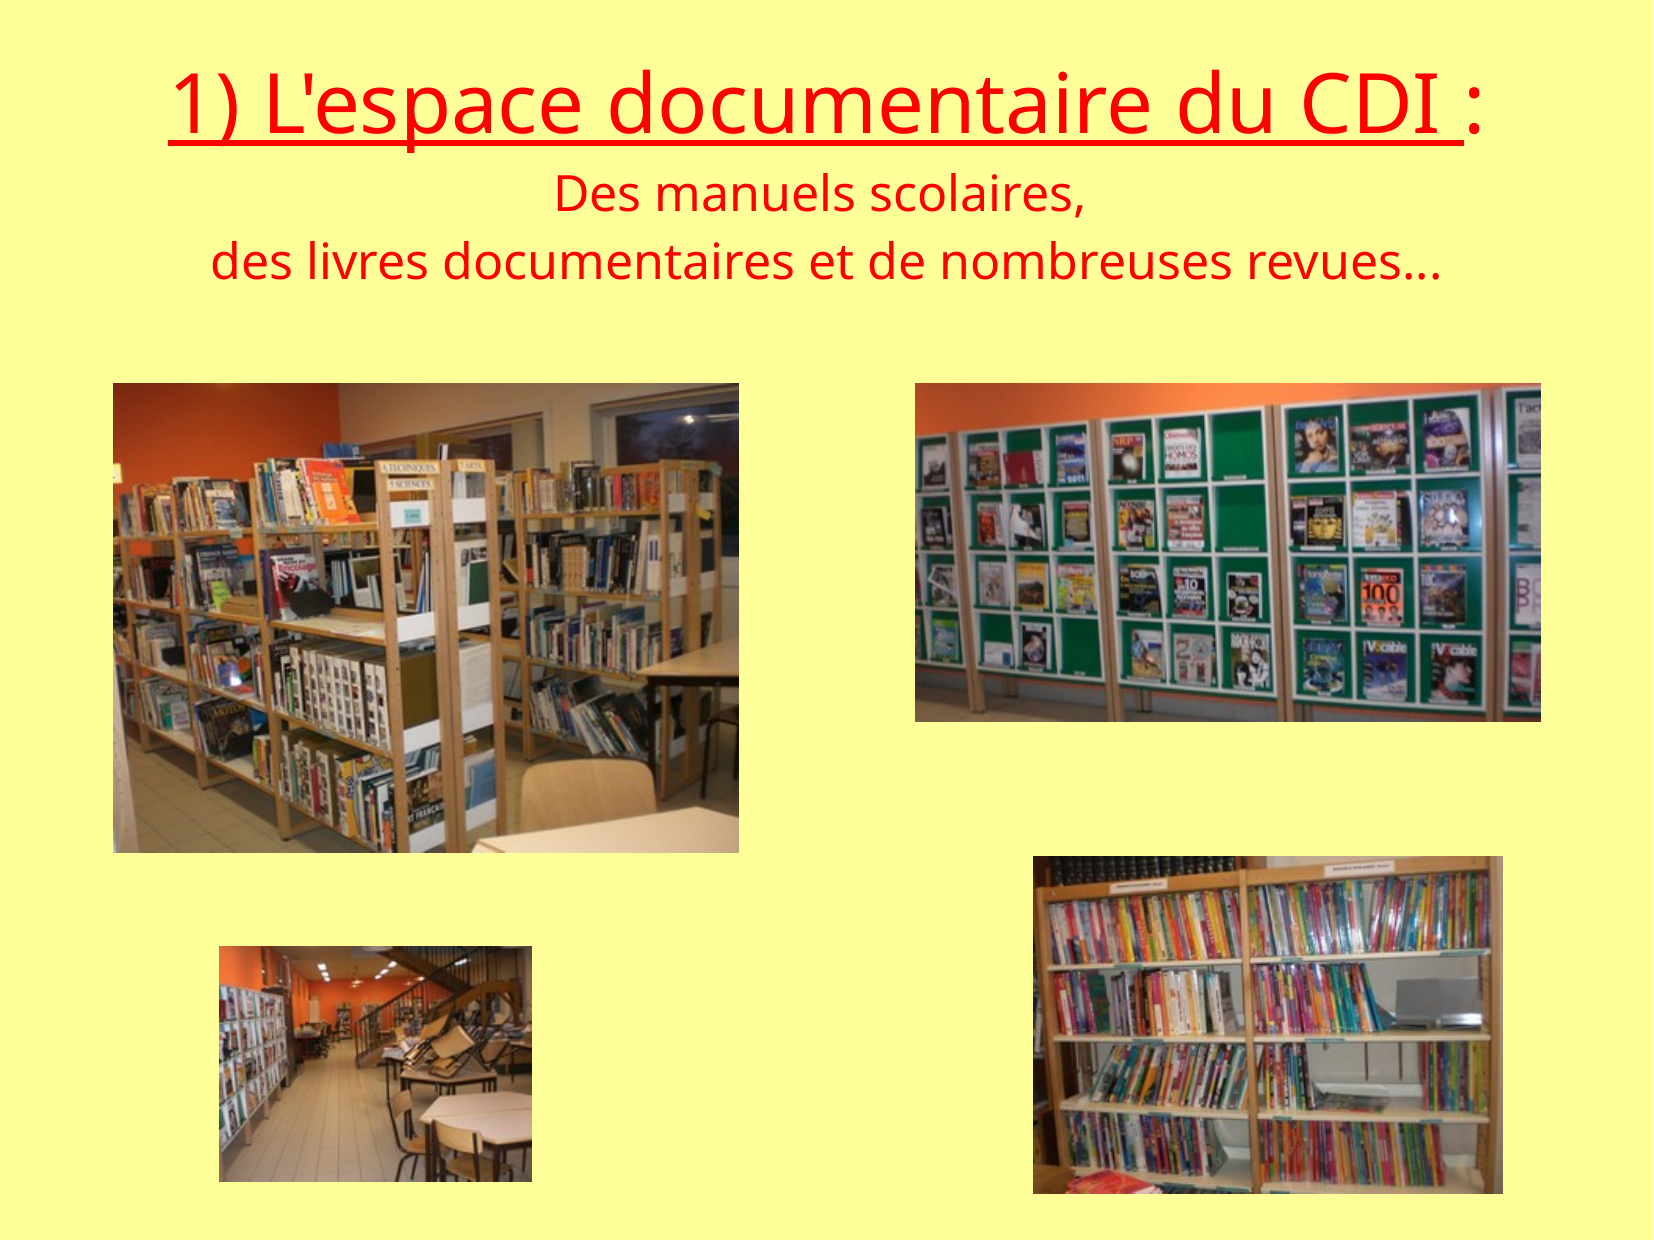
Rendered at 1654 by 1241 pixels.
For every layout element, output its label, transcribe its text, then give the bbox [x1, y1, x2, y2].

picture [1033, 856, 1503, 1194]
picture [915, 383, 1541, 722]
picture [219, 946, 532, 1182]
picture [113, 383, 739, 853]
text_box 1) L'espace documentaire du CDI : Des manuels scolaires, des livres documentaires et de nombreuses revues... [148, 37, 1506, 308]
